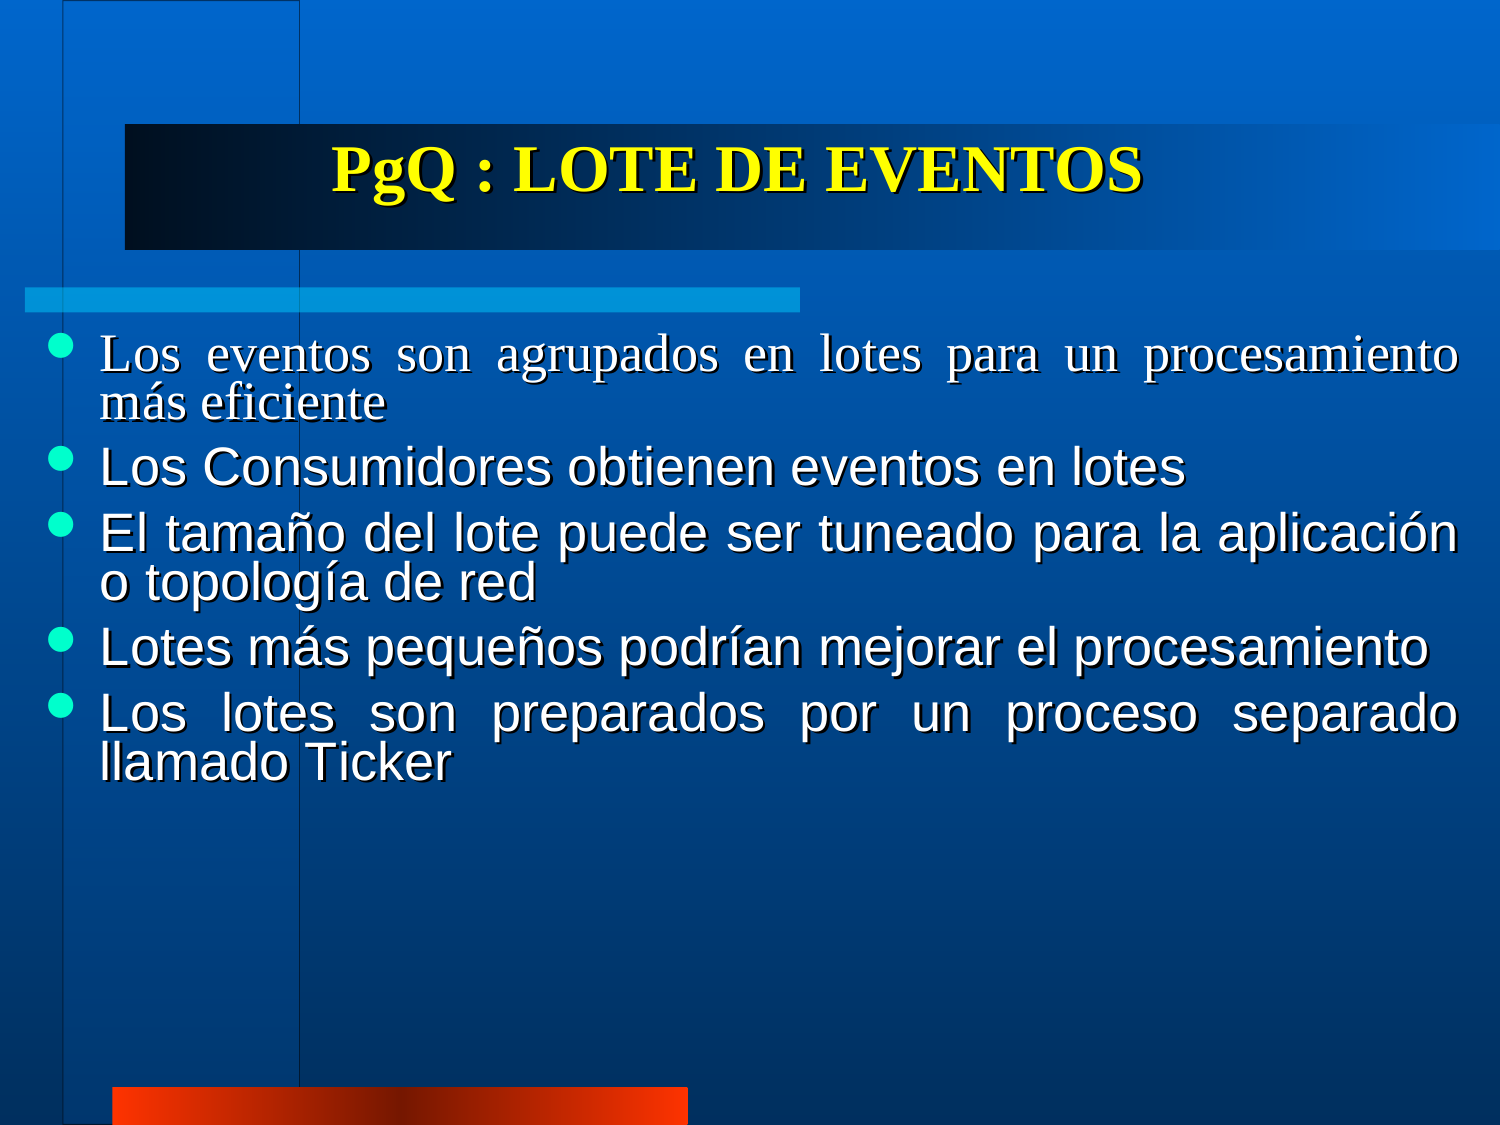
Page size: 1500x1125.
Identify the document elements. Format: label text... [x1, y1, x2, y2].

title PgQ : LOTE DE EVENTOS [29, 78, 1447, 266]
list Los eventos son agrupados en lotes para un procesamiento más eficiente Los Consumidores obtienen eventos en lotes El tamaño del lote puede ser tuneado para la aplicación o topología de red Lotes más pequeños podrían mejorar el procesamiento Los lotes son preparados por un proceso separado llamado Ticker [29, 324, 1477, 1034]
